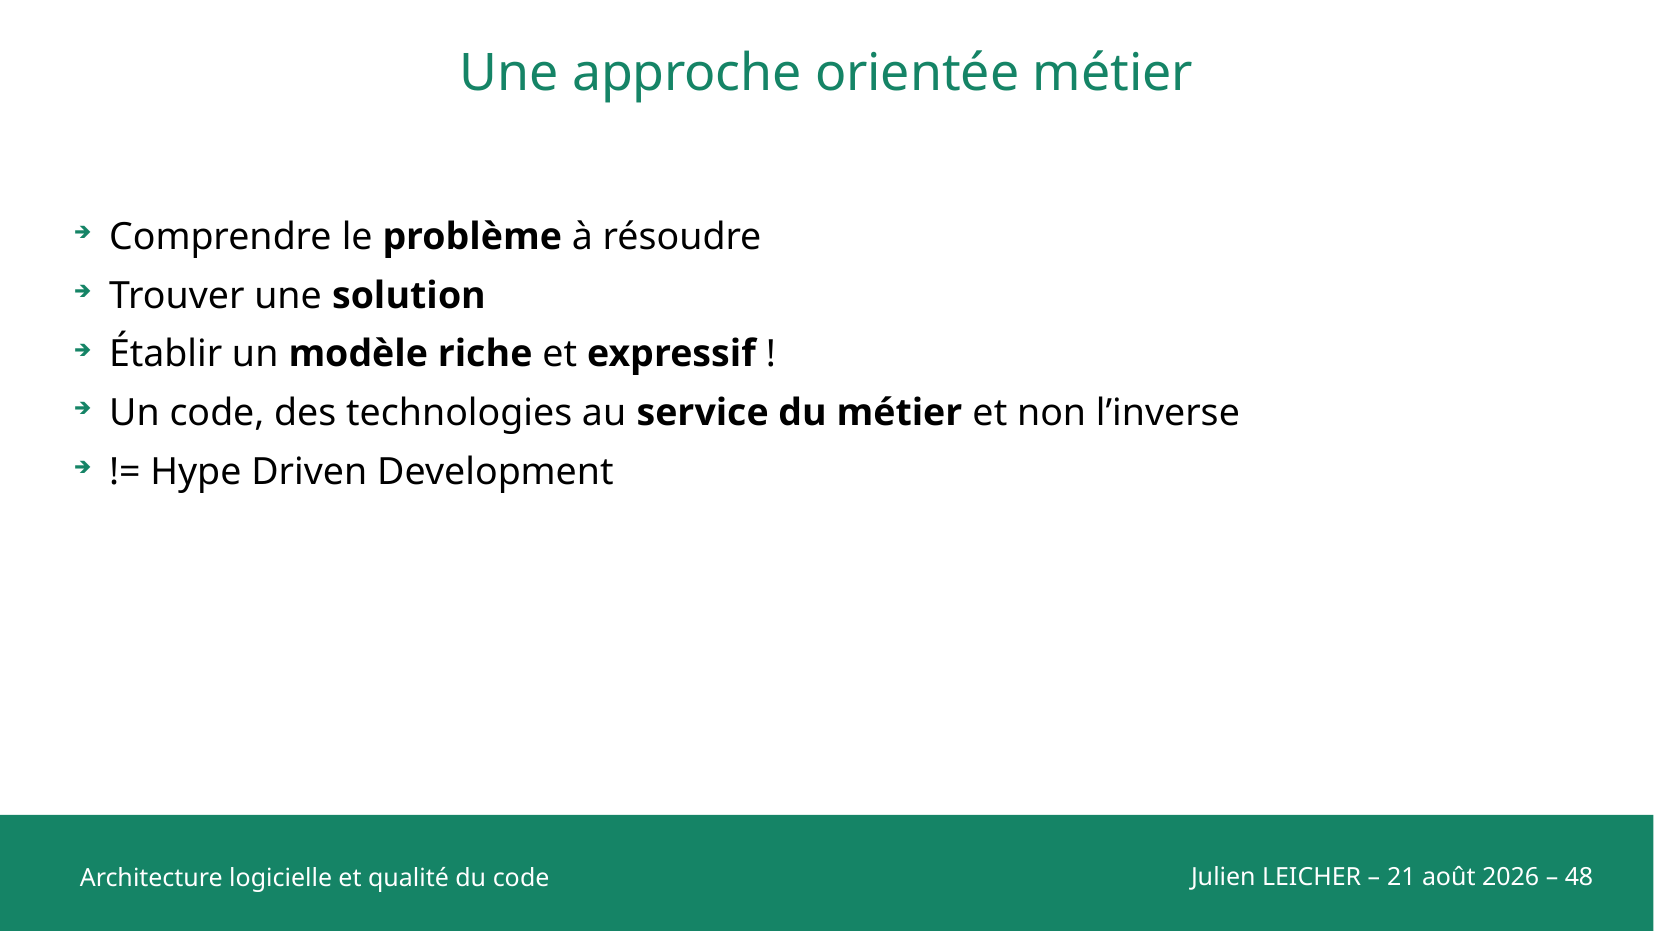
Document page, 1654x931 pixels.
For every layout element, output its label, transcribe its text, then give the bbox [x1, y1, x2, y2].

text_box Julien LEICHER – 18 mars 2022 – <number> [0, 814, 1654, 931]
text_box Architecture logicielle et qualité du code [64, 852, 798, 898]
text_box Une approche orientée métier [0, 27, 1654, 113]
text_box Comprendre le problème à résoudre Trouver une solution Établir un modèle riche et expressif ! Un code, des technologies au service du métier et non l’inverse != Hype Driven Development [59, 194, 1595, 678]
